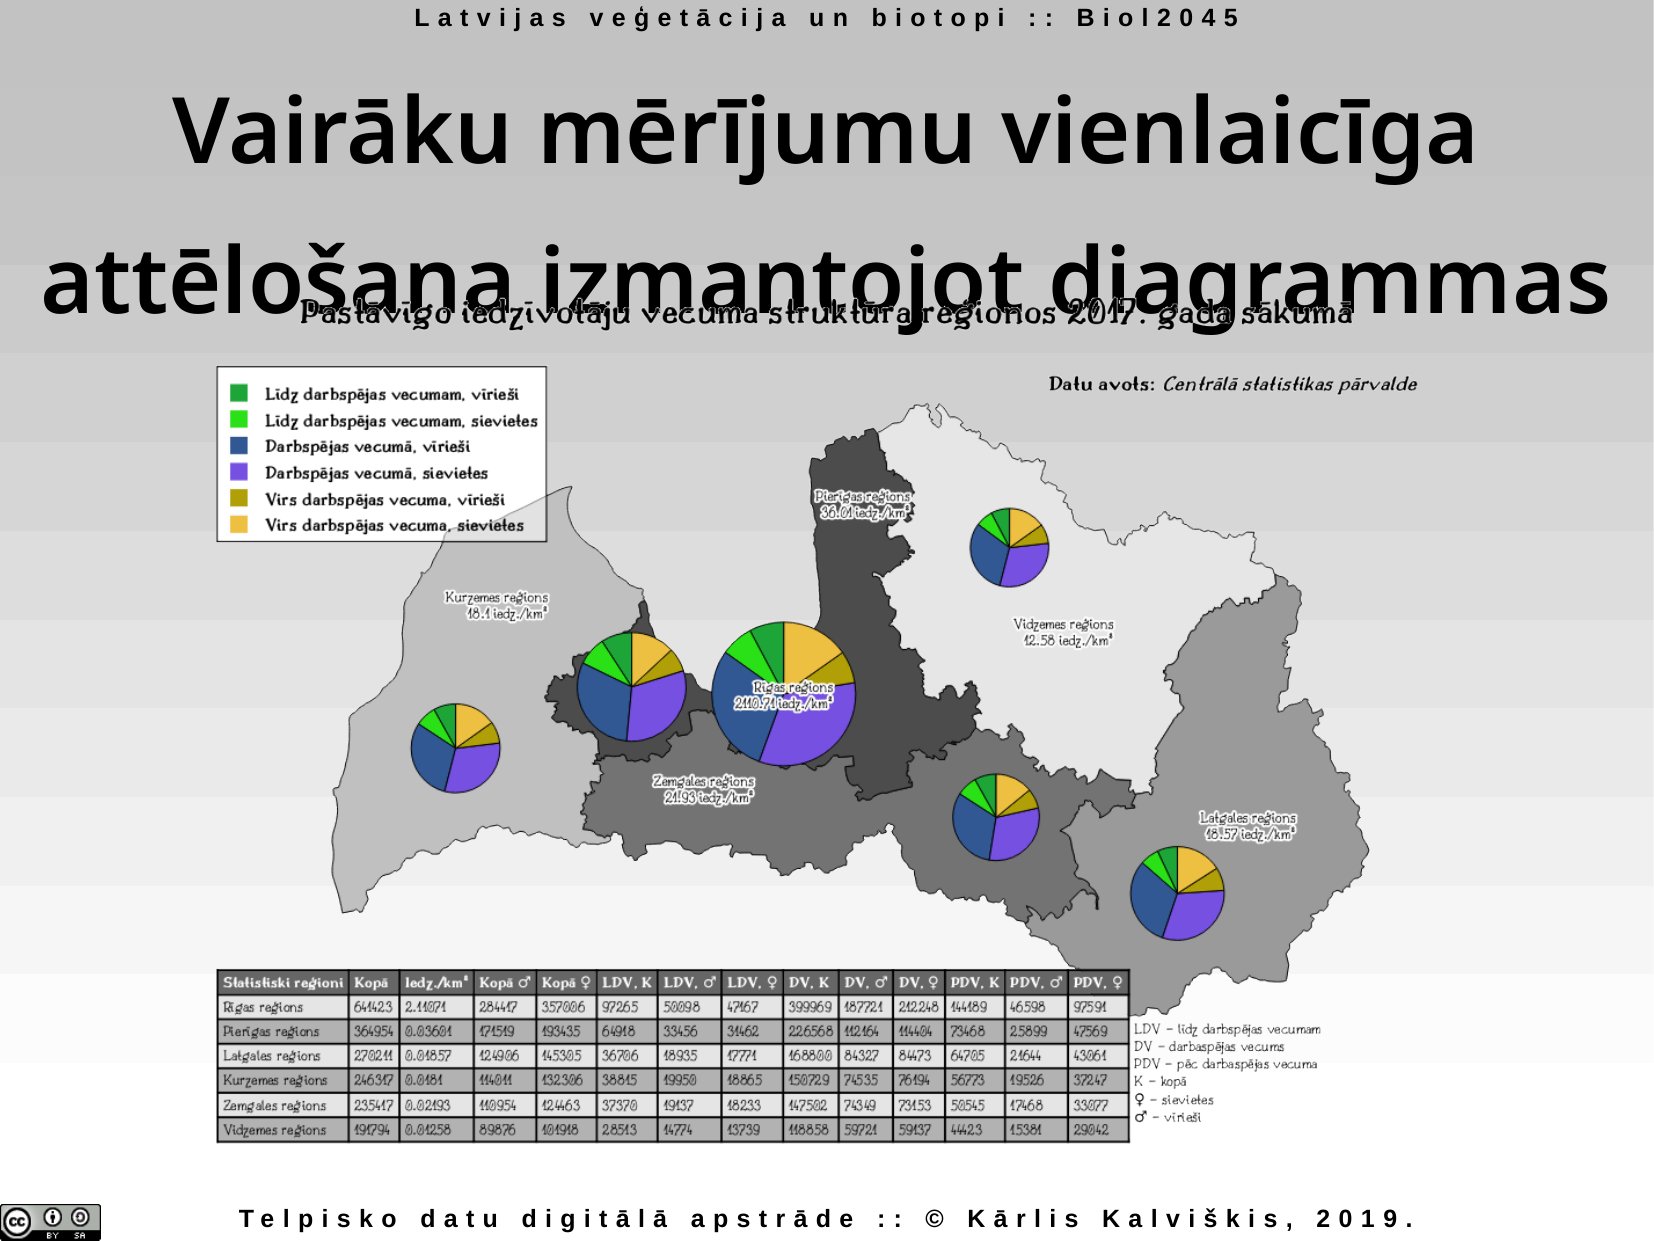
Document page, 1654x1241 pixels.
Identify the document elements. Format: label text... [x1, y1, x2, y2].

picture [0, 0, 1654, 1241]
title Vairāku mērījumu vienlaicīga attēlošana izmantojot diagrammas [29, 40, 1625, 288]
